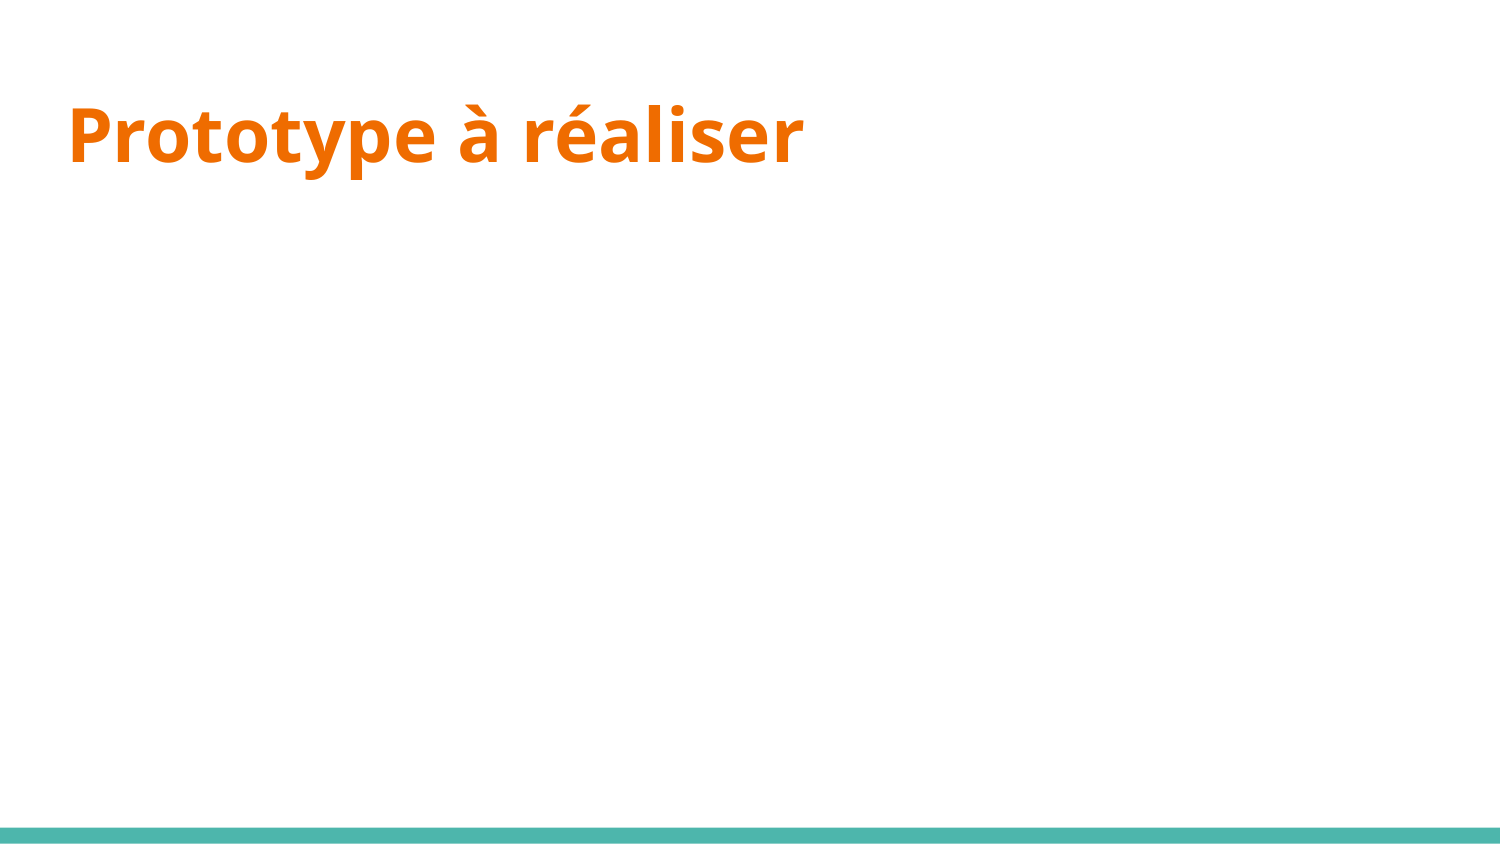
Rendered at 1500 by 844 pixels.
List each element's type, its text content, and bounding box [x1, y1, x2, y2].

title Prototype à réaliser [51, 72, 1449, 189]
